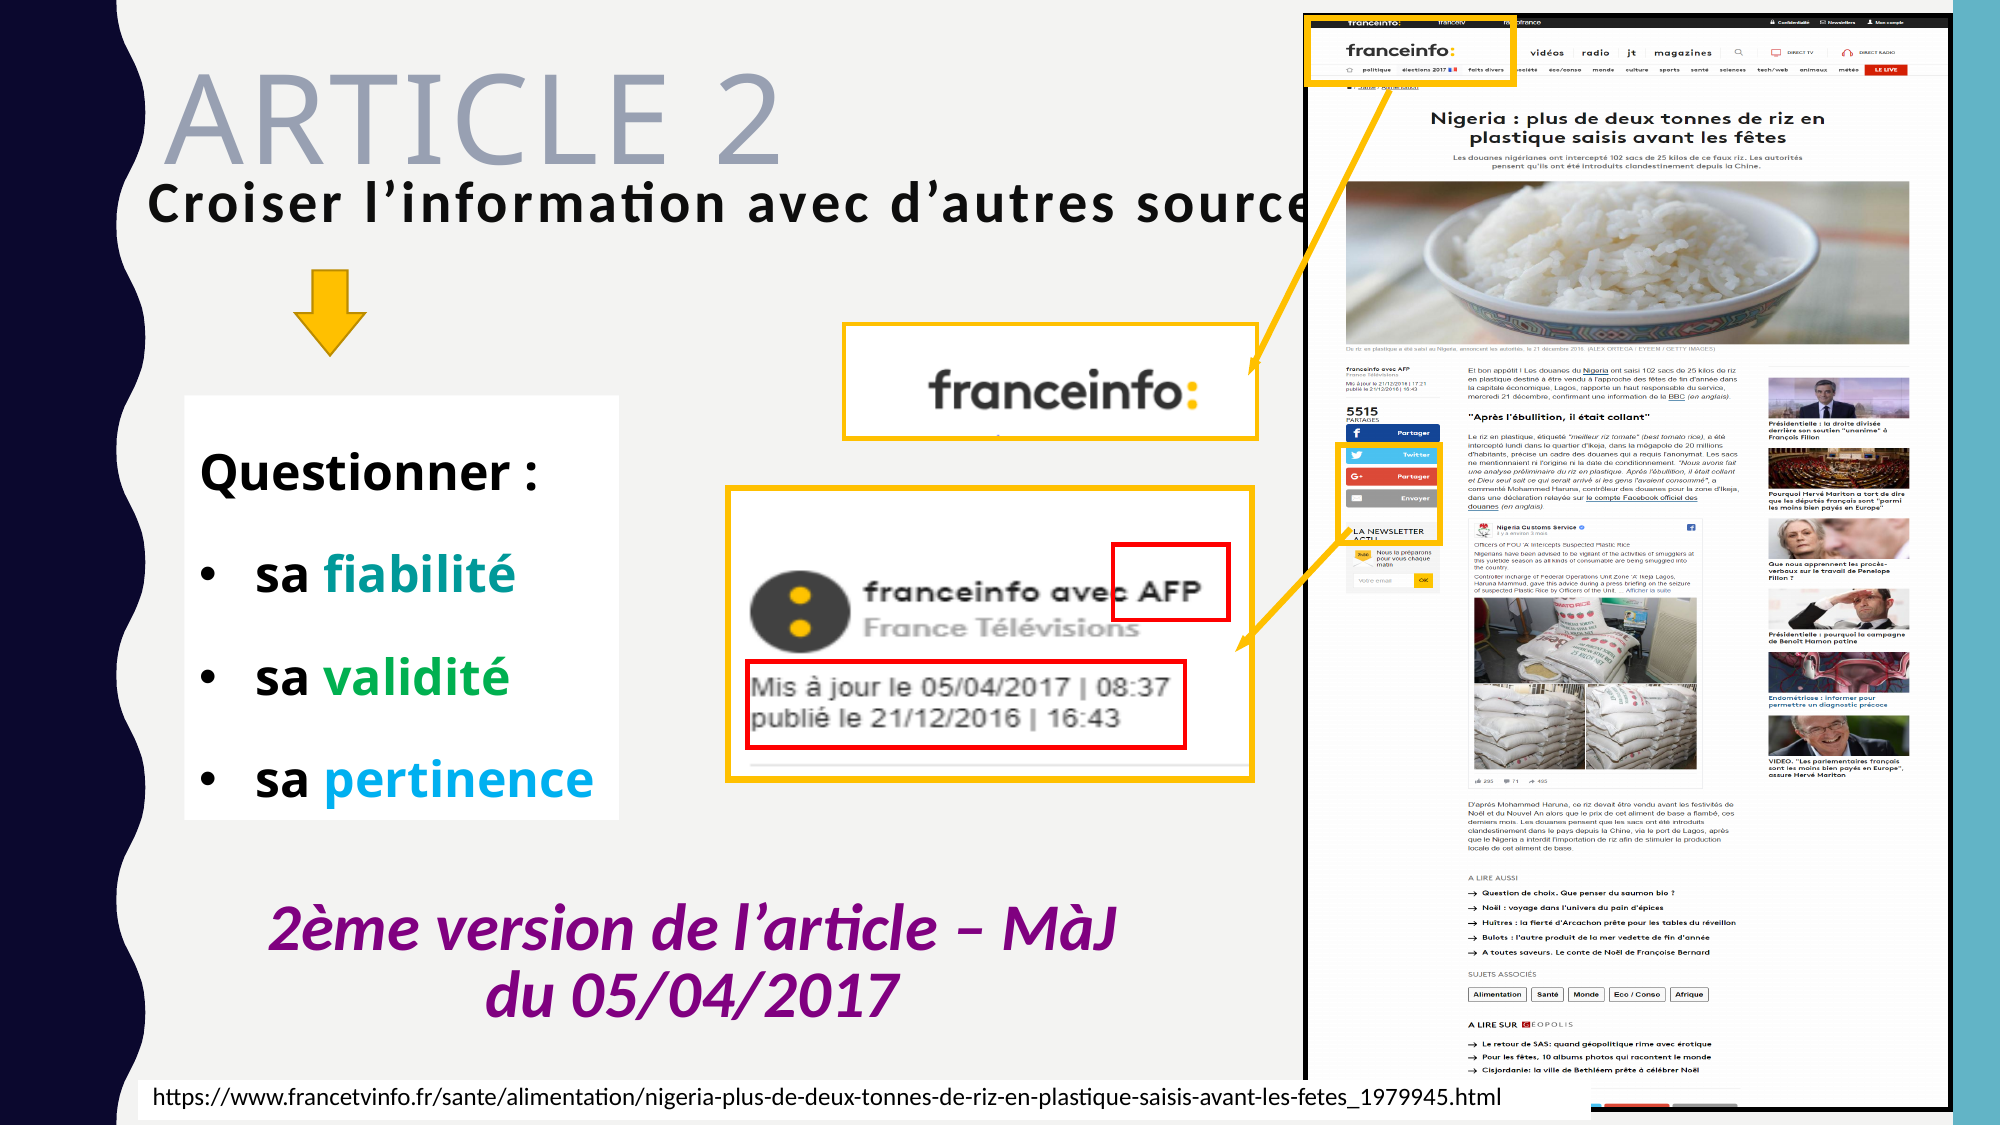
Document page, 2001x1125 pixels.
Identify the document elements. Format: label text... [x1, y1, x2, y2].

text_box 2ème version de l’article – MàJ du 05/04/2017 [249, 893, 1136, 1042]
picture [1307, 18, 1948, 1108]
picture [846, 326, 1255, 437]
text_box Croiser l’information avec d’autres sources [122, 172, 1291, 291]
picture [1311, 21, 1510, 80]
text_box Questionner : sa fiabilité sa validité sa pertinence [184, 395, 619, 765]
text_box [295, 291, 366, 356]
picture [1341, 448, 1437, 540]
picture [731, 491, 1249, 777]
text_box https://www.francetvinfo.fr/sante/alimentation/nigeria-plus-de-deux-tonnes-de-riz-en-plastique-saisis-avant-les-fetes_1979945.html [138, 1080, 1591, 1120]
text_box Article 2 [149, 34, 1303, 279]
